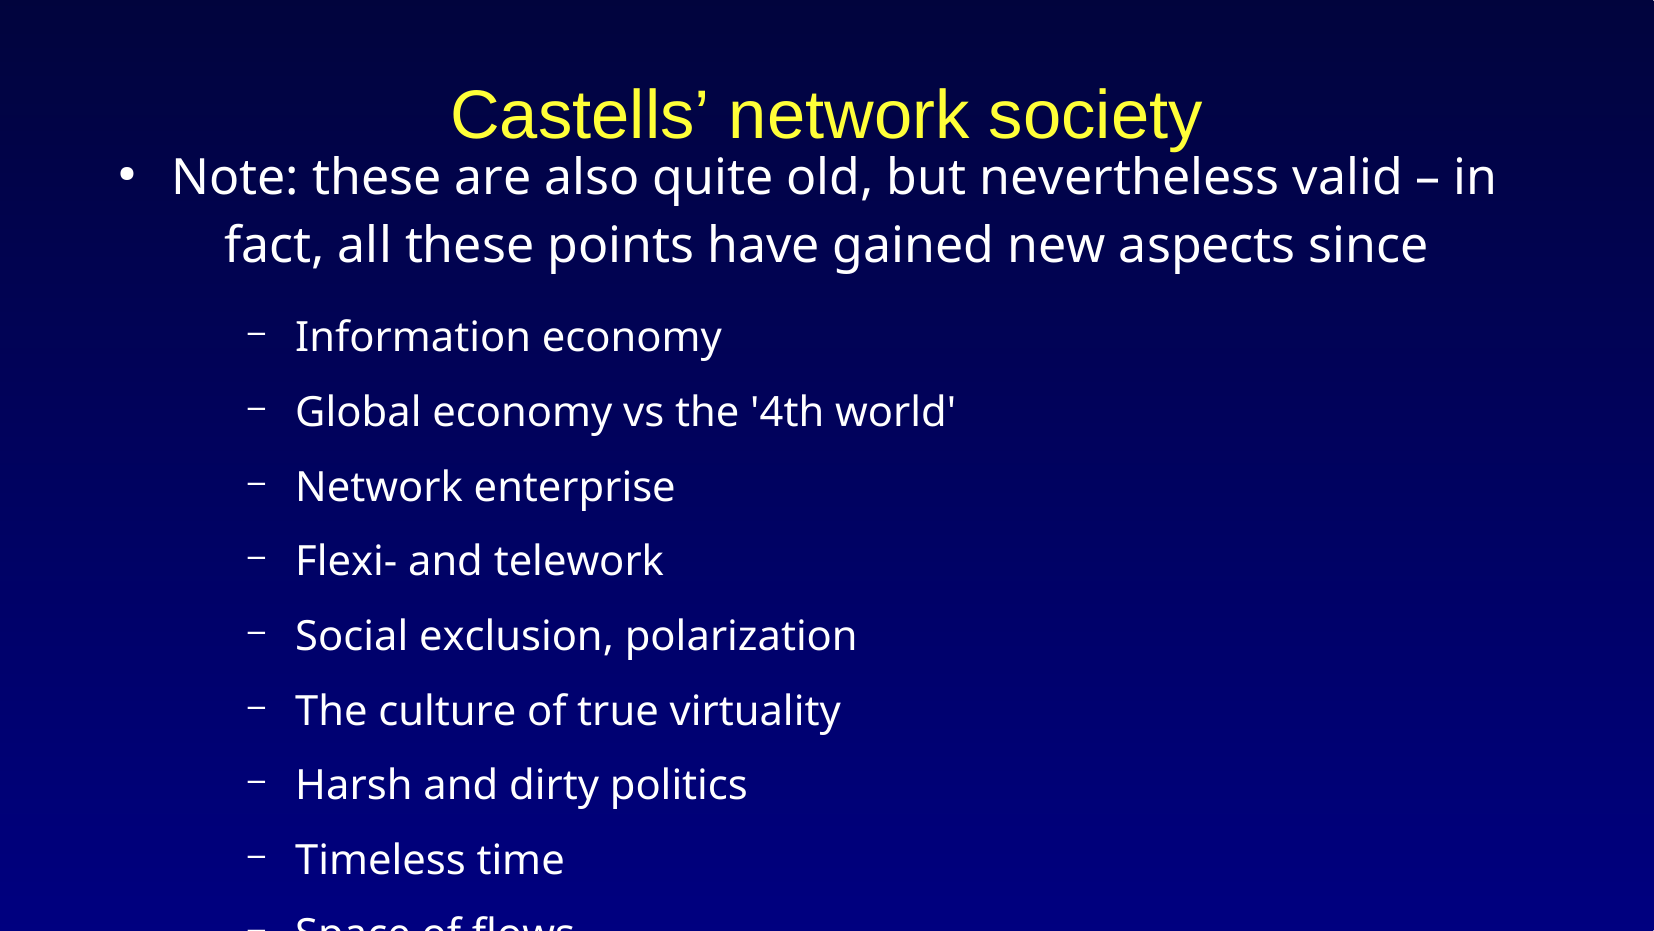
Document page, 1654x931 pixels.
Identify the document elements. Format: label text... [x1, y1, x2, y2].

title Castells’ network society [82, 37, 1571, 140]
list Note: these are also quite old, but nevertheless valid – in fact, all these points have gained new aspects since Information economy Global economy vs the '4th world' Network enterprise Flexi- and telework Social exclusion, polarization The culture of true virtuality Harsh and dirty politics Timeless time Space of flows [82, 140, 1571, 931]
